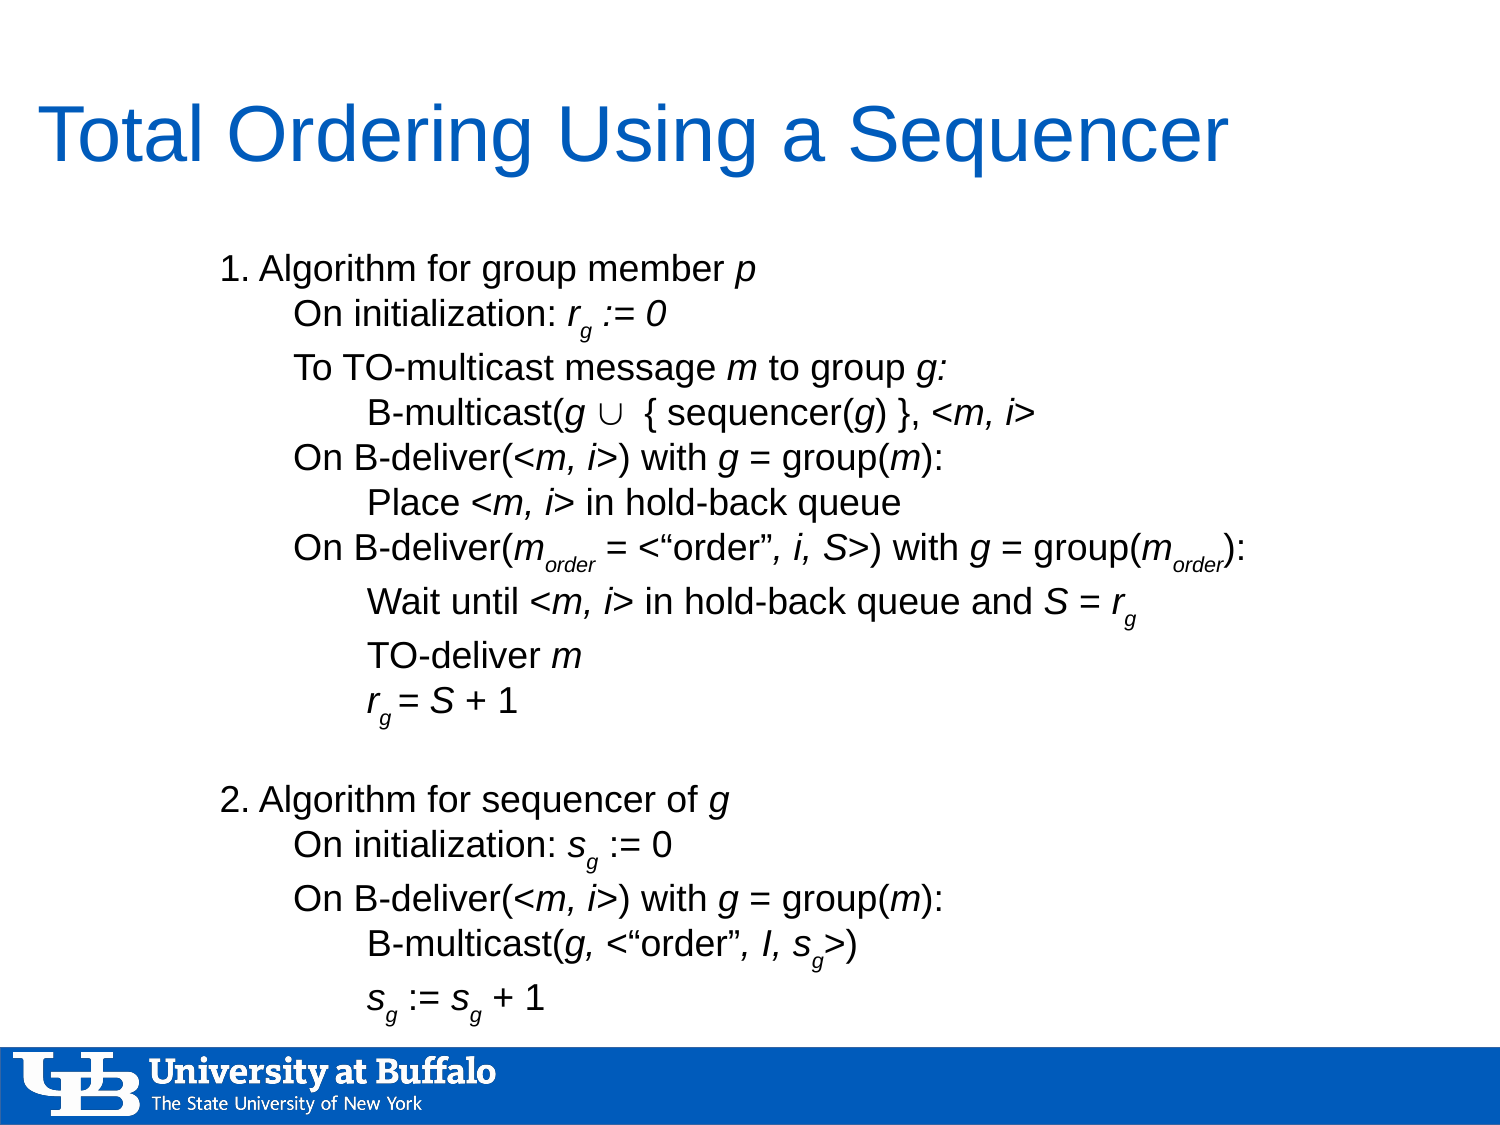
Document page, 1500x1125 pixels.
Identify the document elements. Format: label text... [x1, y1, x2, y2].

title Total Ordering Using a Sequencer [37, 40, 1388, 228]
picture [13, 1052, 496, 1116]
text_box 1. Algorithm for group member p On initialization: rg := 0 To TO-multicast message m to group g: B-multicast(g  { sequencer(g) }, <m, i> On B-deliver(<m, i>) with g = group(m): Place <m, i> in hold-back queue On B-deliver(morder = <“order”, i, S>) with g = group(morder): Wait until <m, i> in hold-back queue and S = rg TO-deliver m rg = S + 1 2. Algorithm for sequencer of g On initialization: sg := 0 On B-deliver(<m, i>) with g = group(m): B-multicast(g, <“order”, I, sg>) sg := sg + 1 [204, 239, 1262, 1035]
